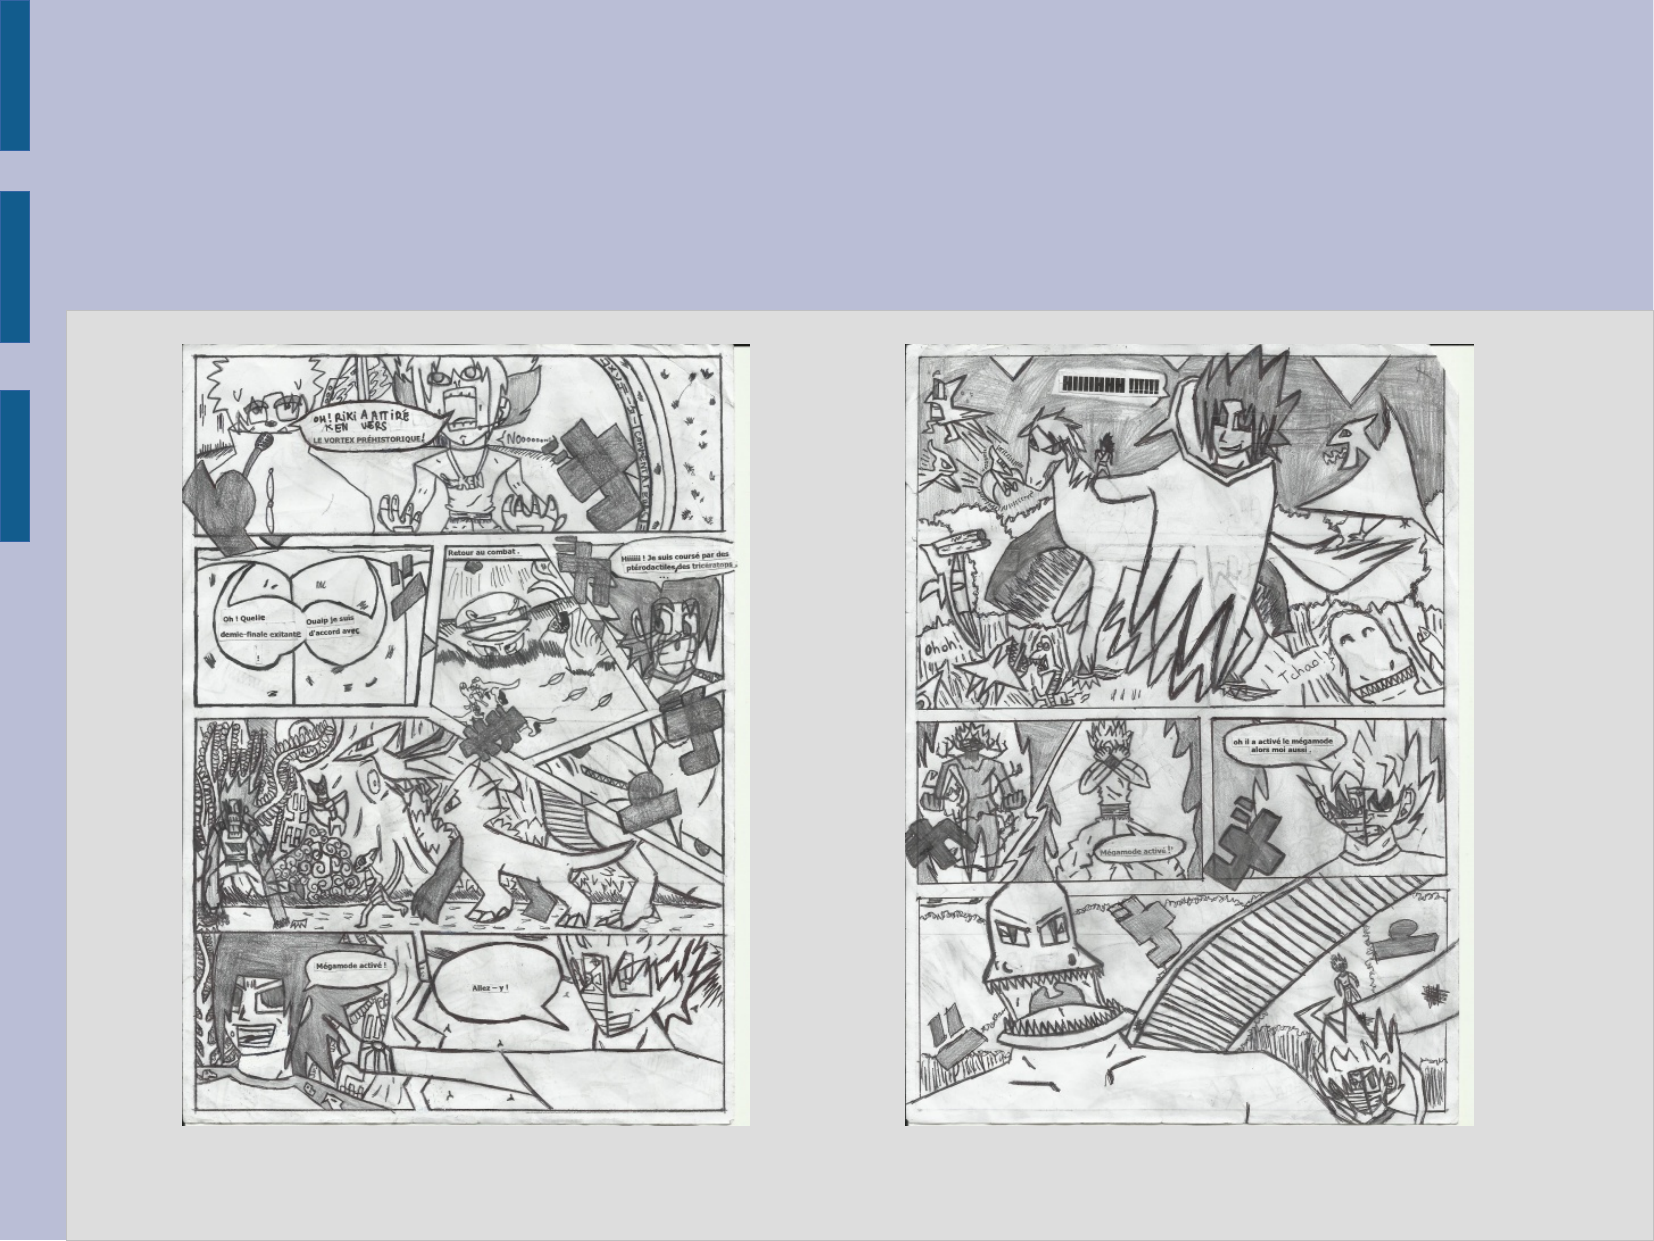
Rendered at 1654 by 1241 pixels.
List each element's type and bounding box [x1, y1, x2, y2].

picture [182, 344, 750, 1126]
picture [905, 344, 1474, 1126]
